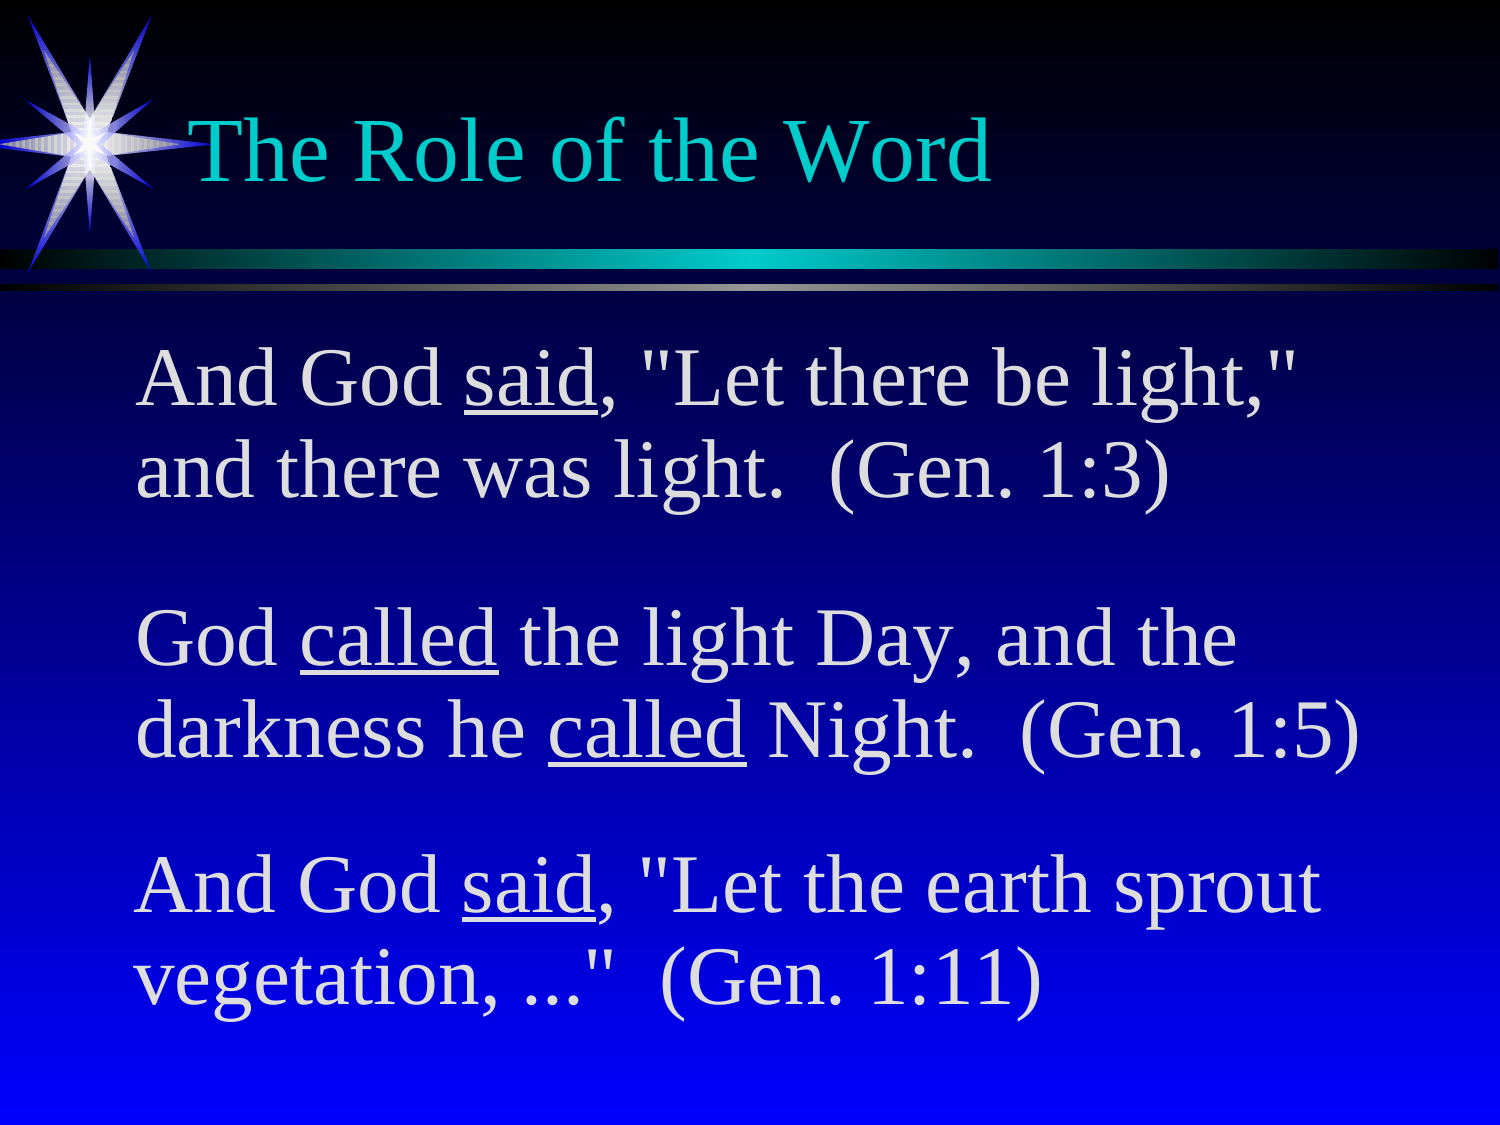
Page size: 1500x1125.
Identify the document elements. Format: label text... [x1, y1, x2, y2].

title The Role of the Word [187, 56, 1463, 244]
text_box And God said, "Let there be light," and there was light. (Gen. 1:3) [120, 323, 1358, 524]
text_box God called the light Day, and the darkness he called Night. (Gen. 1:5) [120, 583, 1396, 784]
text_box And God said, "Let the earth sprout vegetation, ..." (Gen. 1:11) [118, 830, 1394, 1031]
